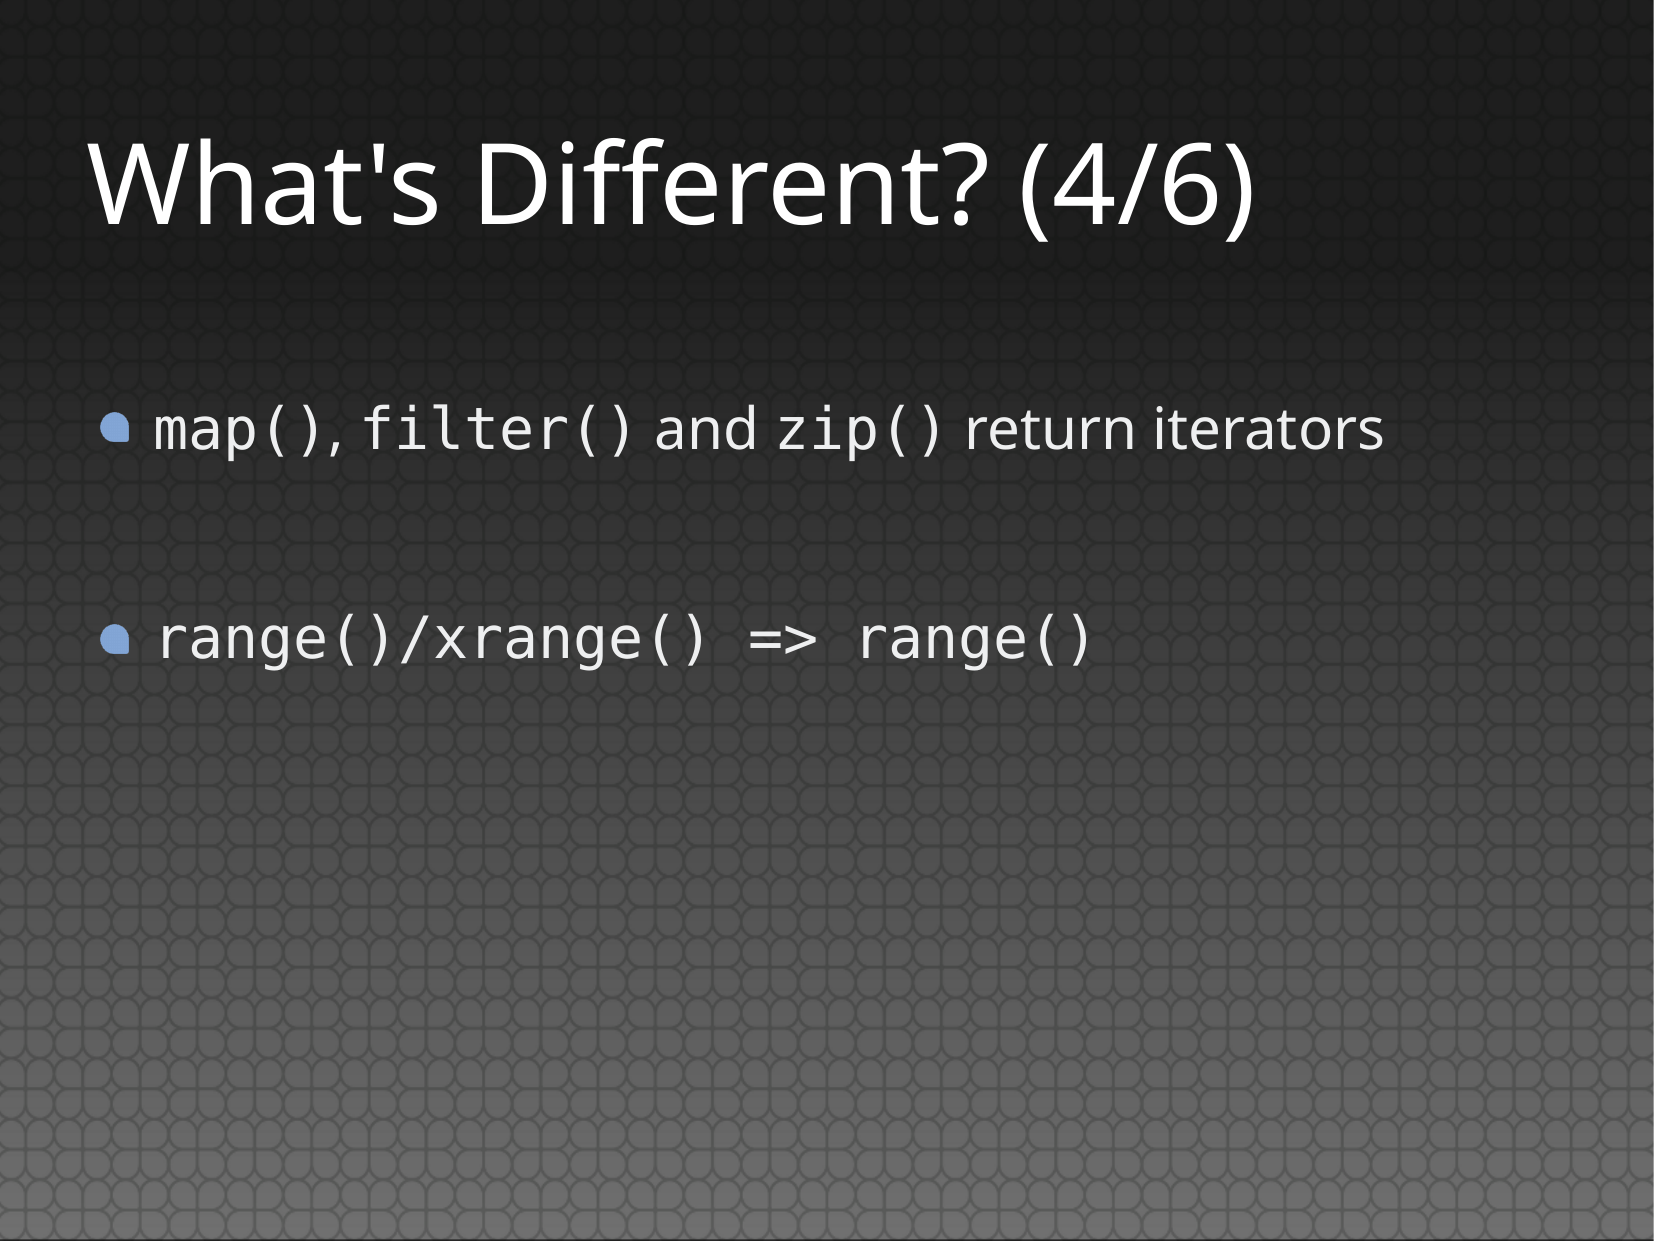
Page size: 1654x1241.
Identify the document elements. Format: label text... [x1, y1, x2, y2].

picture [0, 0, 1654, 1241]
title What's Different? (4/6) [86, 112, 1576, 249]
list map(), filter() and zip() return iterators range()/xrange() => range() [82, 290, 1571, 1010]
